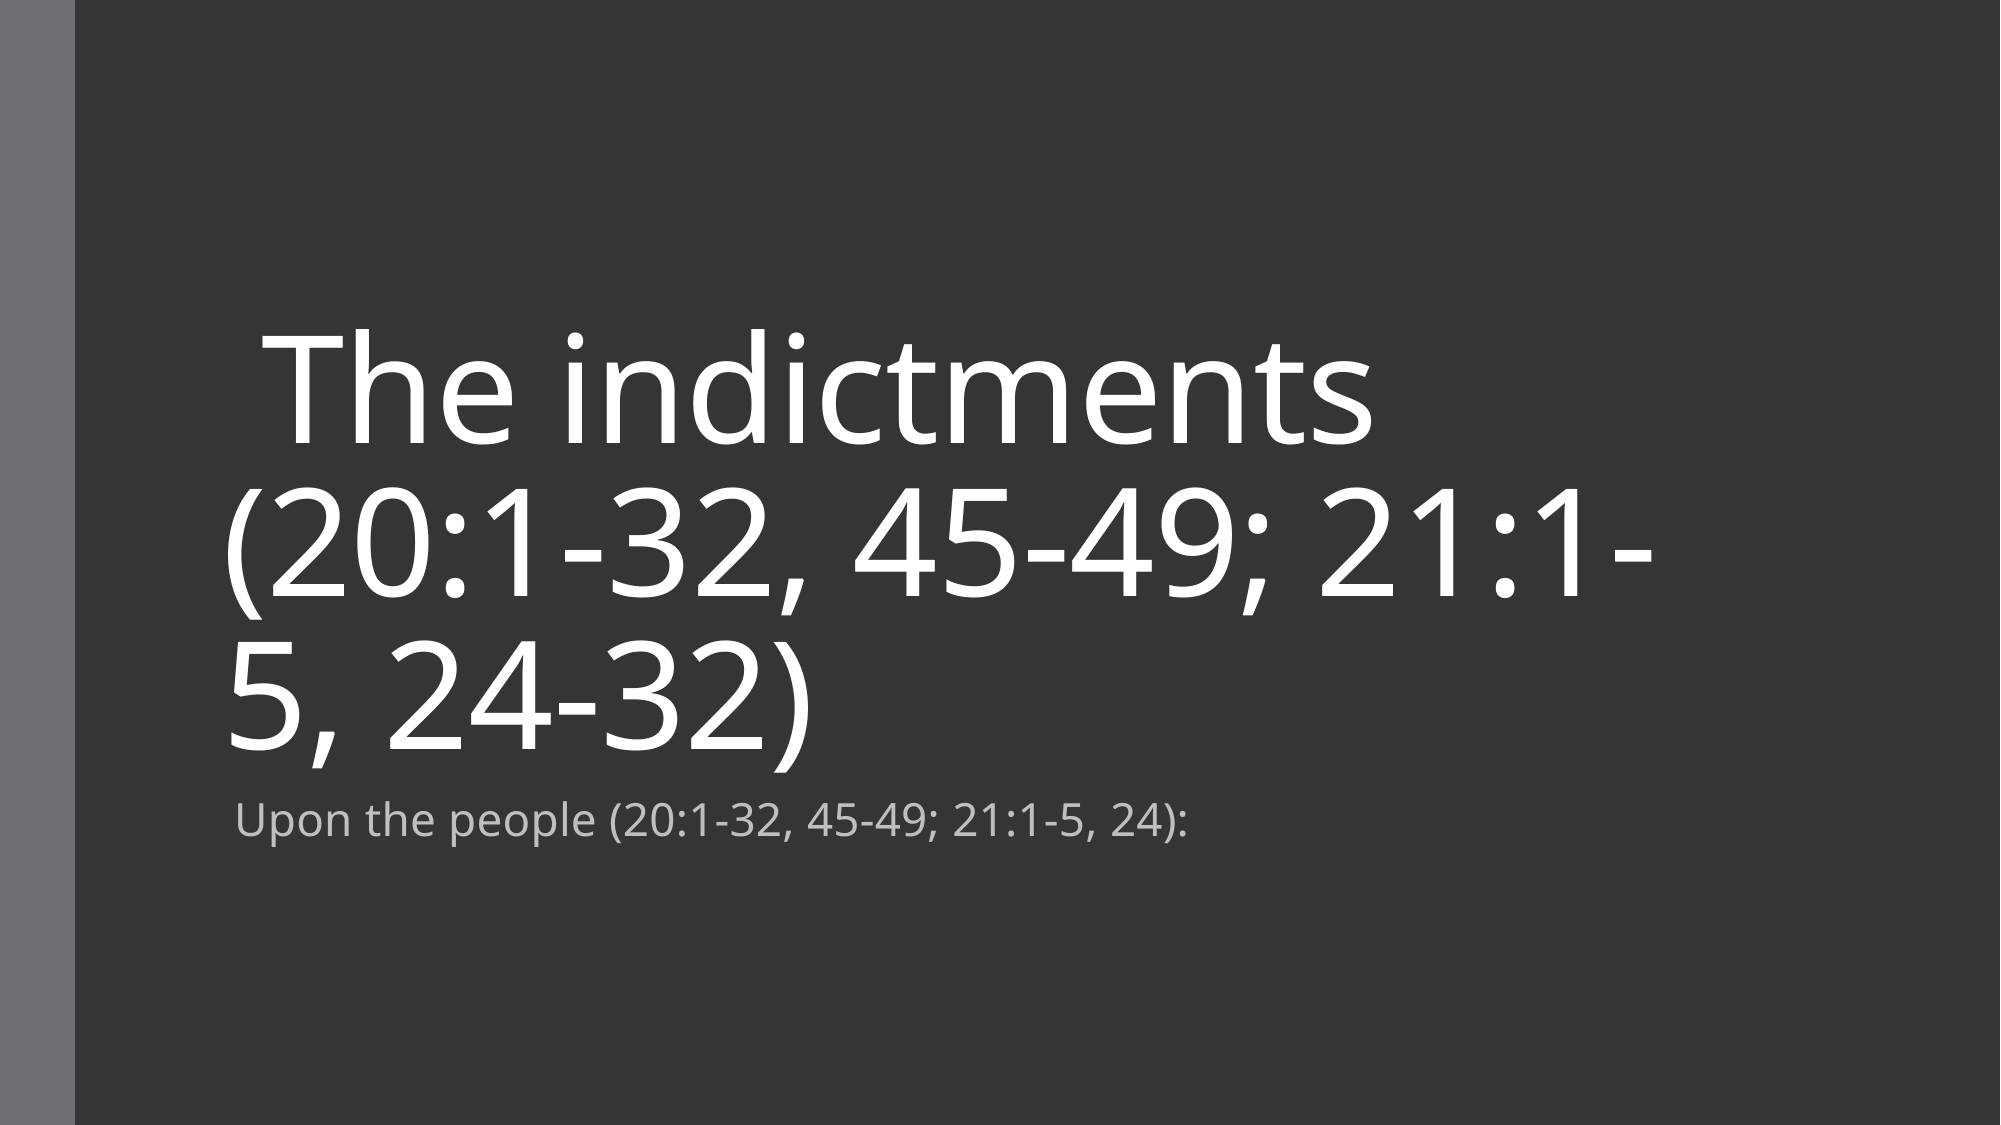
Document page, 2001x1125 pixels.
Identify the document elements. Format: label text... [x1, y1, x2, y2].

title The indictments (20:1-32, 45-49; 21:1-5, 24-32) [206, 124, 1752, 787]
subtitle Upon the people (20:1-32, 45-49; 21:1-5, 24): [206, 787, 1752, 1066]
